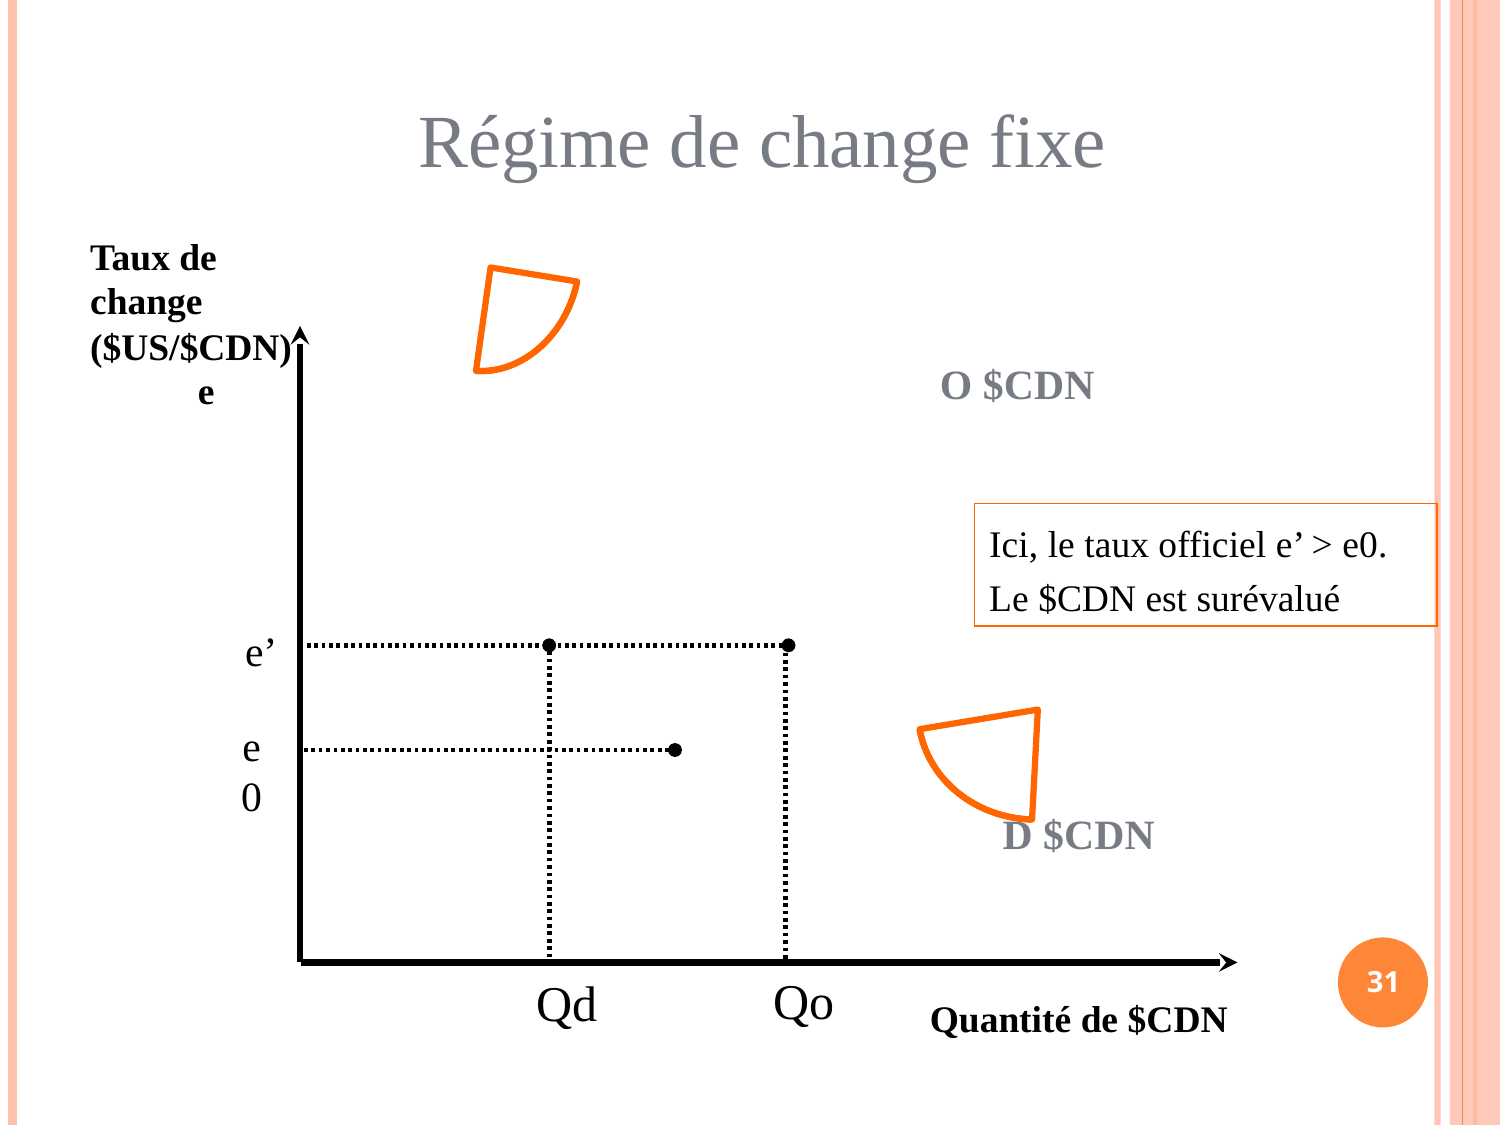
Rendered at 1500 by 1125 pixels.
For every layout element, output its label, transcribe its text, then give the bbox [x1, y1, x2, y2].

text_box e’ [230, 617, 293, 683]
text_box Quantité de $CDN [900, 987, 1258, 1048]
text_box e0 [218, 712, 285, 828]
text_box Qd [521, 964, 613, 1039]
text_box Taux de change ($US/$CDN) e [75, 224, 338, 421]
text_box Ici, le taux officiel e’ > e0. Le $CDN est surévalué [974, 503, 1437, 627]
text_box O $CDN [924, 350, 1363, 416]
text_box Qo [758, 962, 850, 1038]
slide_number <numéro> [1333, 940, 1434, 1027]
text_box D $CDN [987, 800, 1425, 866]
text_box Régime de change fixe [75, 50, 1450, 225]
